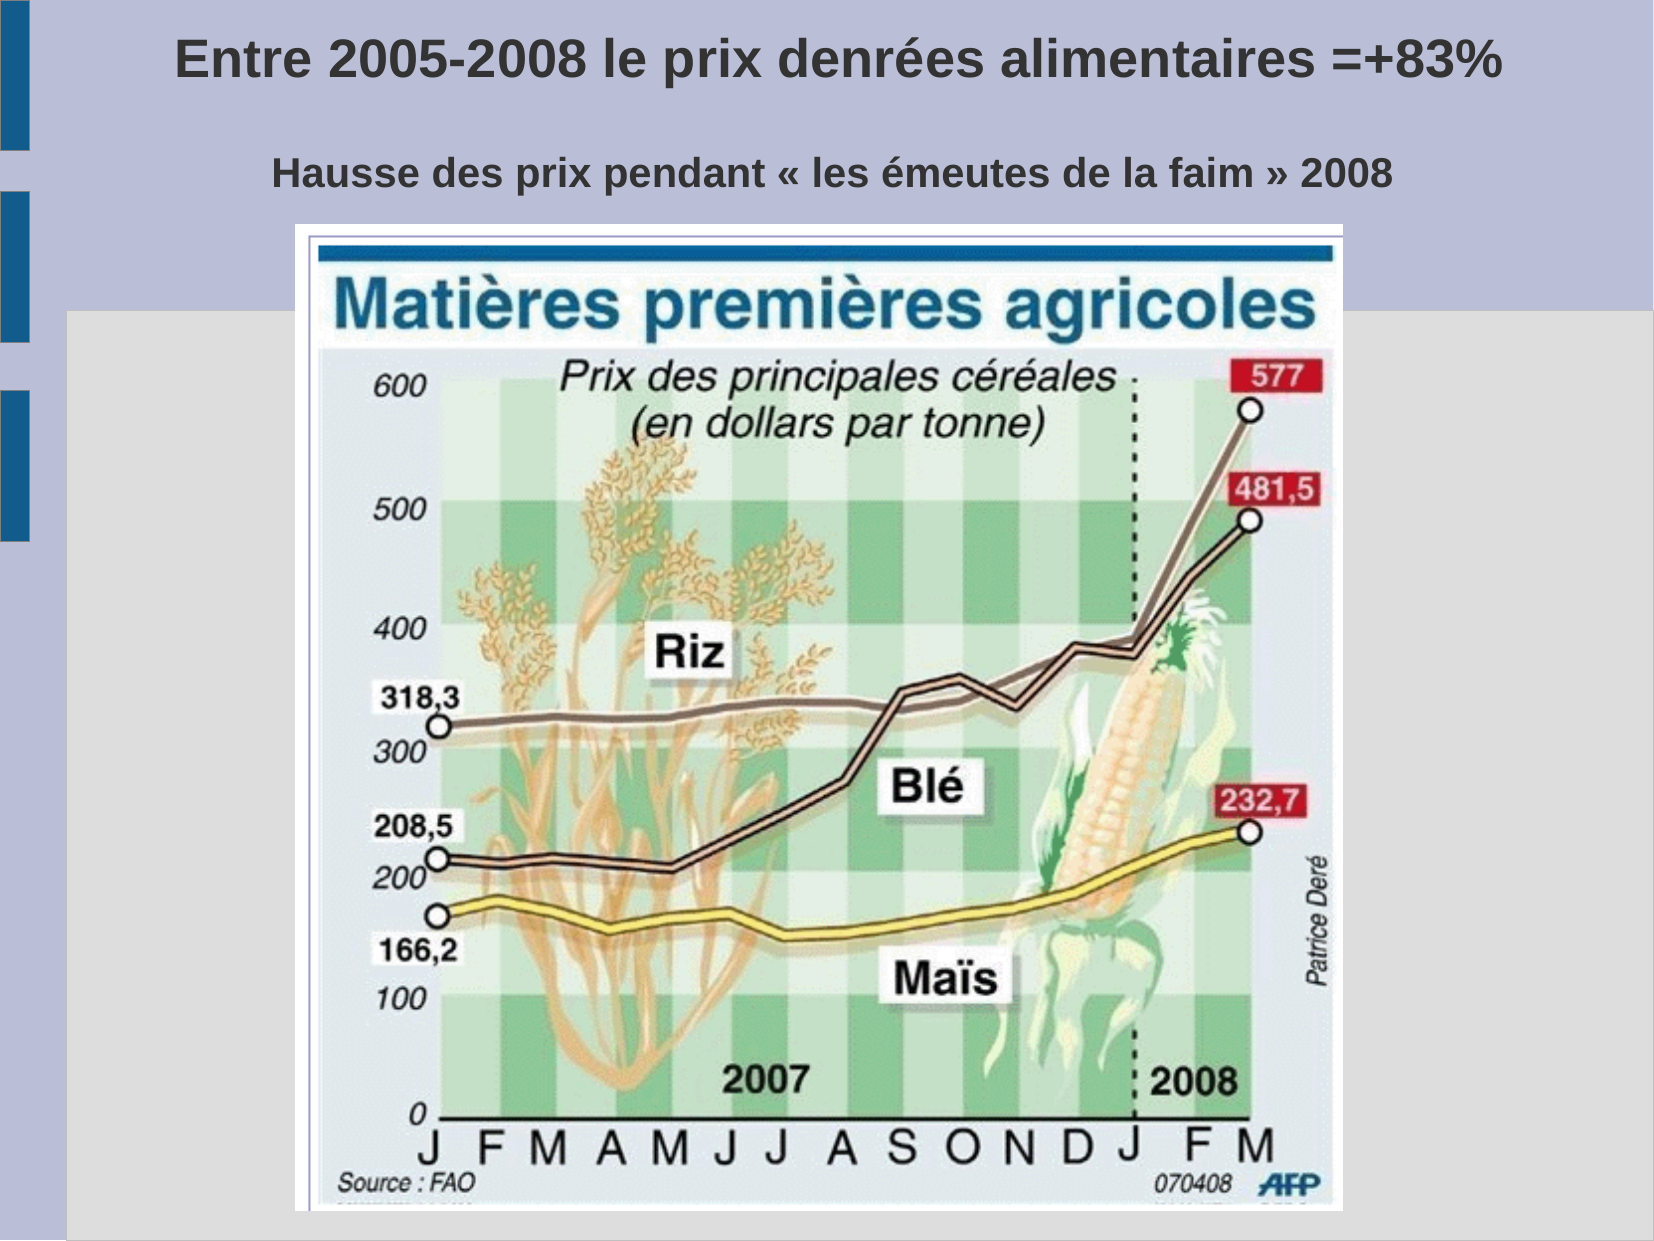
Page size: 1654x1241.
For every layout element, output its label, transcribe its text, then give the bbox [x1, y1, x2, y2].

picture [295, 224, 1343, 1211]
title Entre 2005-2008 le prix denrées alimentaires =+83% Hausse des prix pendant « les émeutes de la faim » 2008 [88, 26, 1577, 198]
